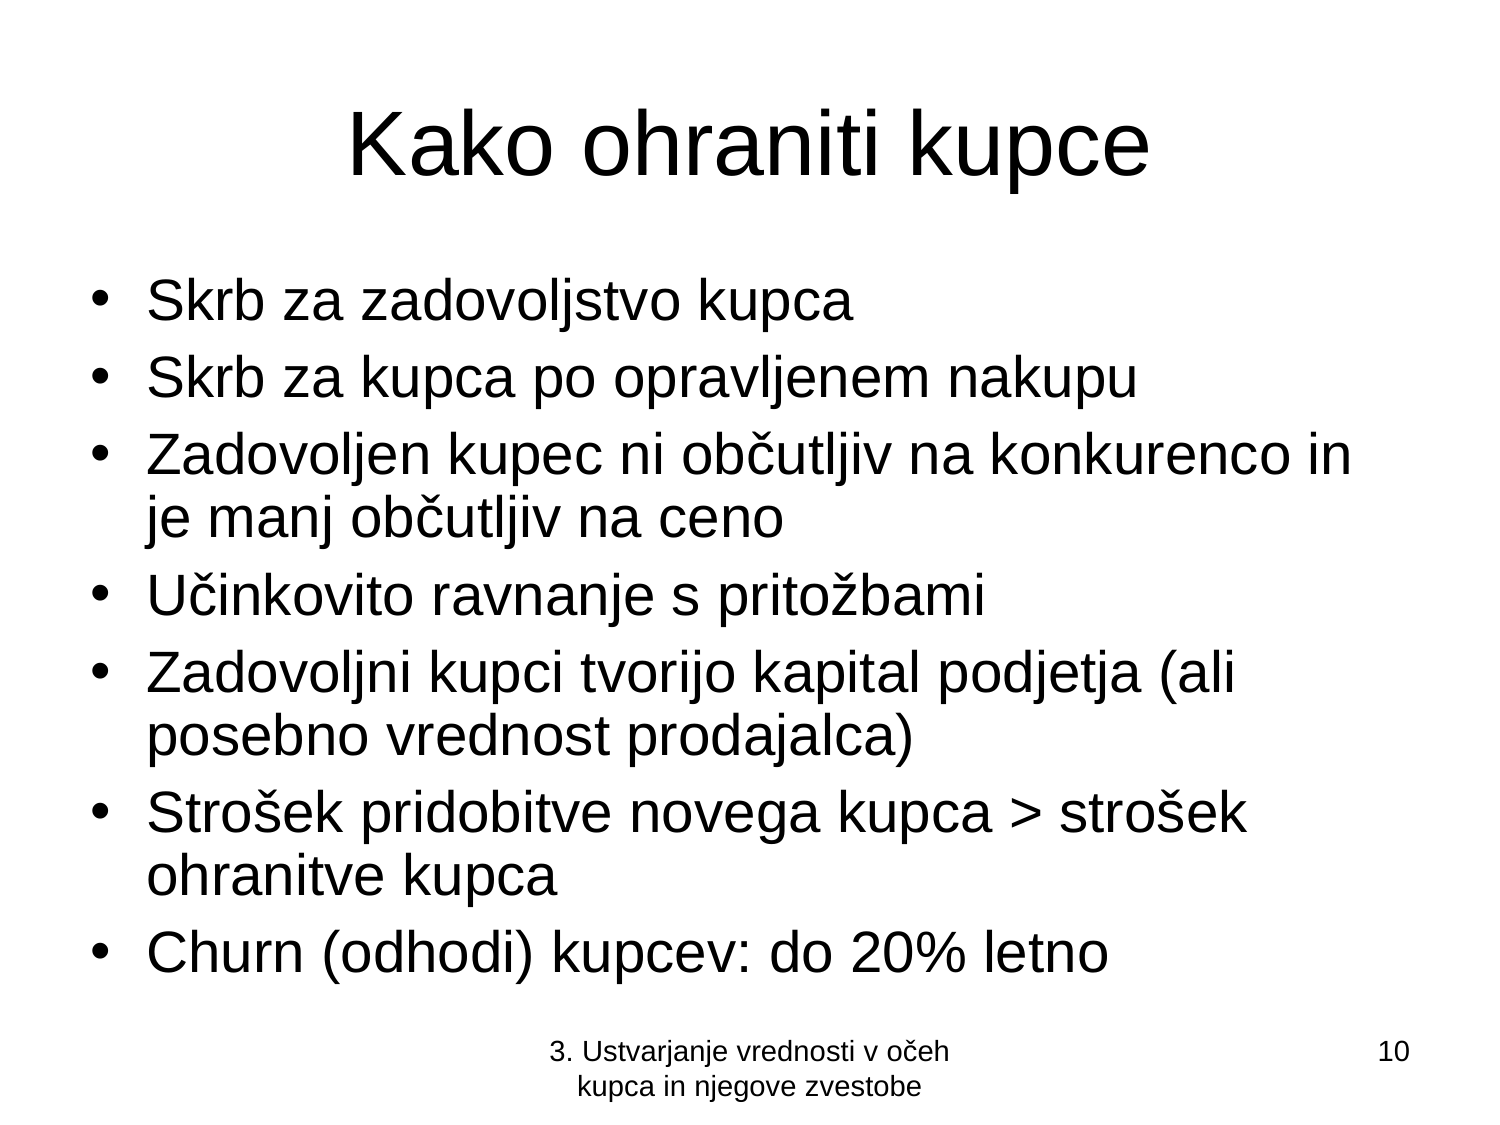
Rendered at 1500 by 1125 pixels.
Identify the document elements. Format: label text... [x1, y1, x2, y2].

title Kako ohraniti kupce [75, 45, 1426, 233]
text_box 3. Ustvarjanje vrednosti v očeh kupca in njegove zvestobe [512, 1024, 988, 1103]
list Skrb za zadovoljstvo kupca Skrb za kupca po opravljenem nakupu Zadovoljen kupec ni občutljiv na konkurenco in je manj občutljiv na ceno Učinkovito ravnanje s pritožbami Zadovoljni kupci tvorijo kapital podjetja (ali posebno vrednost prodajalca) Strošek pridobitve novega kupca > strošek ohranitve kupca Churn (odhodi) kupcev: do 20% letno [75, 262, 1426, 1006]
text_box <number> [1074, 1024, 1426, 1103]
